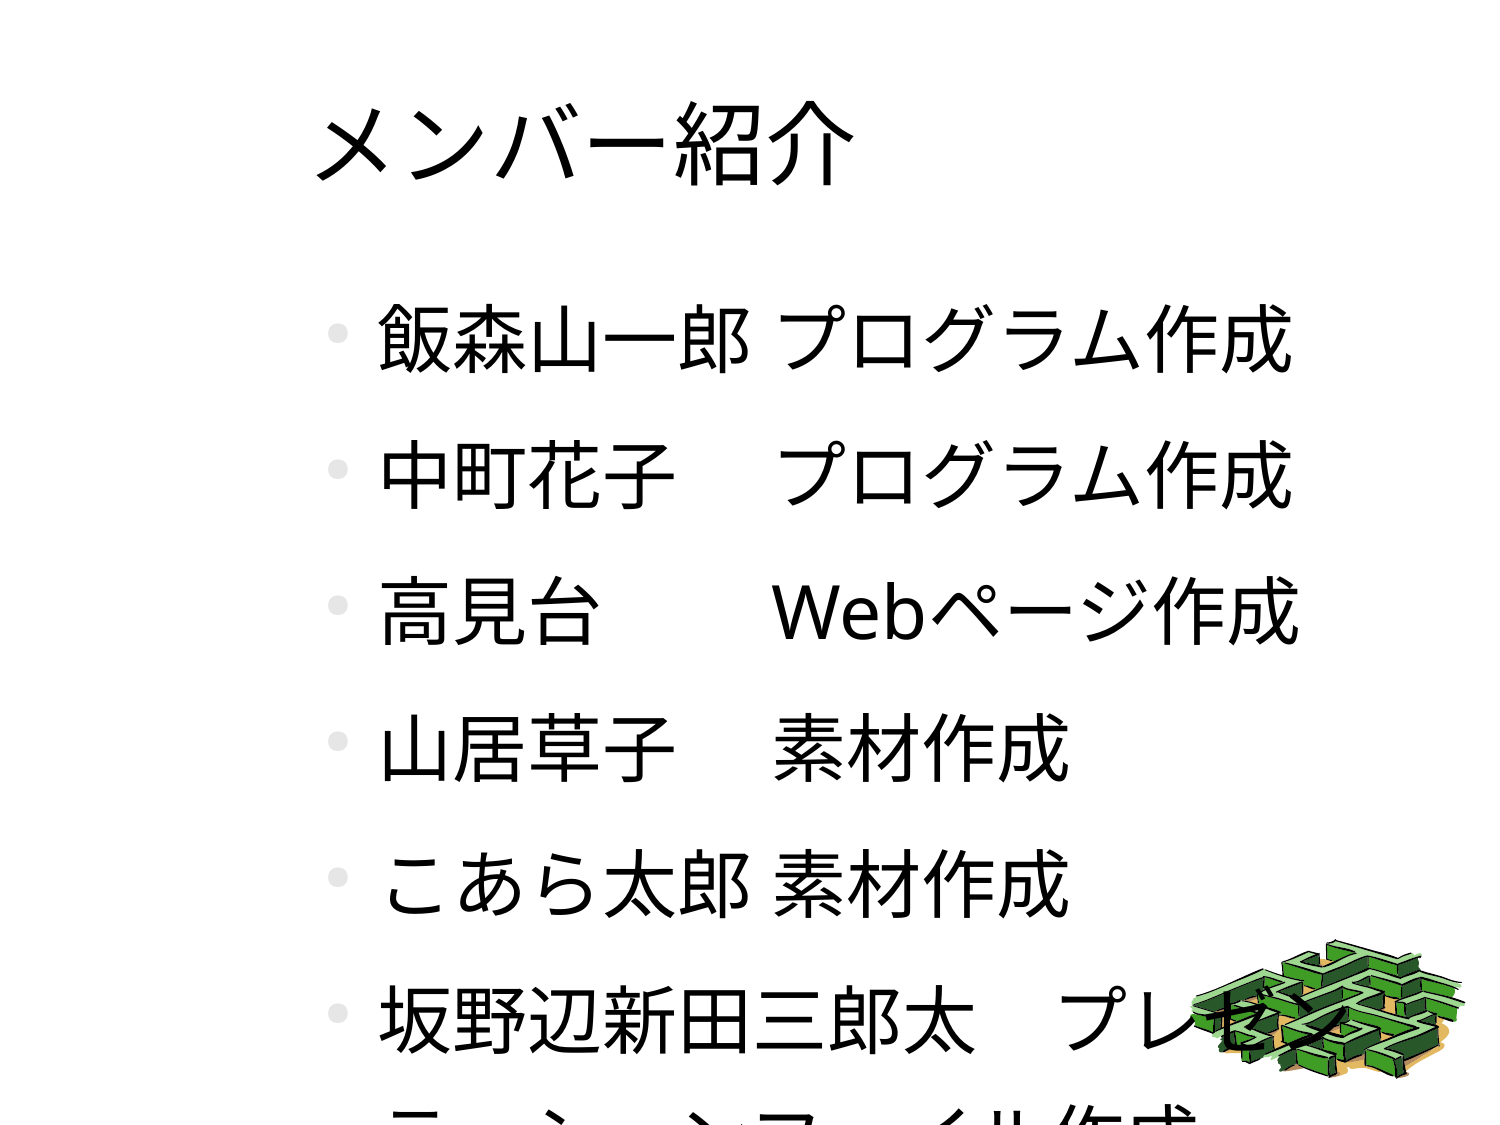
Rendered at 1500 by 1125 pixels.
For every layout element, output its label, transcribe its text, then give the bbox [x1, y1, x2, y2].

title メンバー紹介 [292, 45, 1426, 233]
list 飯森山一郎 プログラム作成 中町花子 プログラム作成 高見台 Webページ作成 山居草子 素材作成 こあら太郎 素材作成 坂野辺新田三郎太 プレゼンテーションファイル作成 [292, 262, 1426, 1006]
